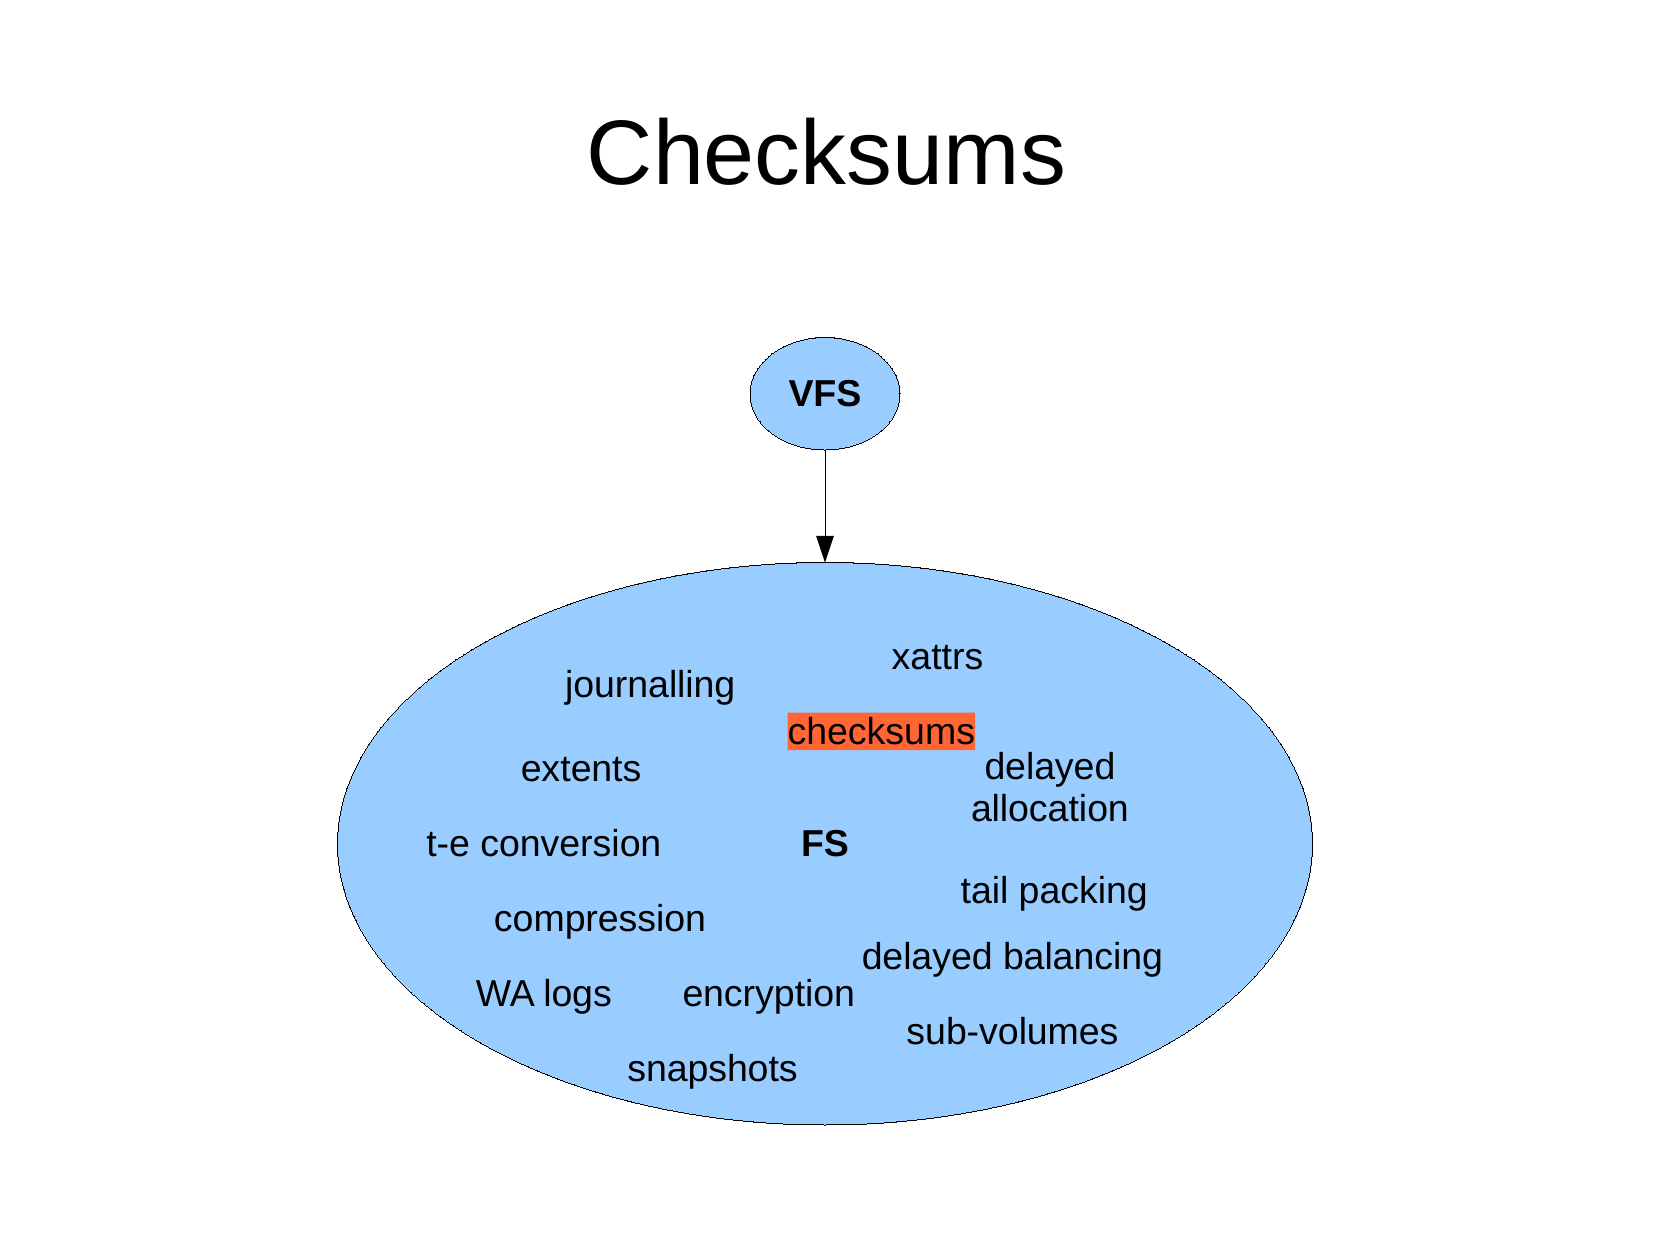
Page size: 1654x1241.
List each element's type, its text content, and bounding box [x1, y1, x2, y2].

text_box sub-volumes [900, 1012, 1126, 1051]
text_box delayed balancing [862, 937, 1163, 976]
text_box delayed allocation [975, 750, 1126, 826]
text_box compression [487, 900, 713, 938]
text_box t-e conversion [450, 825, 638, 863]
text_box journalling [550, 655, 751, 713]
text_box checksums [787, 712, 976, 751]
text_box tail packing [945, 862, 1163, 920]
title Checksums [82, 49, 1571, 257]
text_box xattrs [900, 637, 976, 676]
text_box VFS [750, 337, 901, 451]
text_box FS [337, 562, 1313, 1126]
text_box extents [525, 750, 638, 788]
text_box encryption [637, 975, 901, 1013]
text_box WA logs [577, 988, 587, 1004]
text_box snapshots [600, 1050, 826, 1088]
text_box WA logs [487, 975, 601, 1013]
